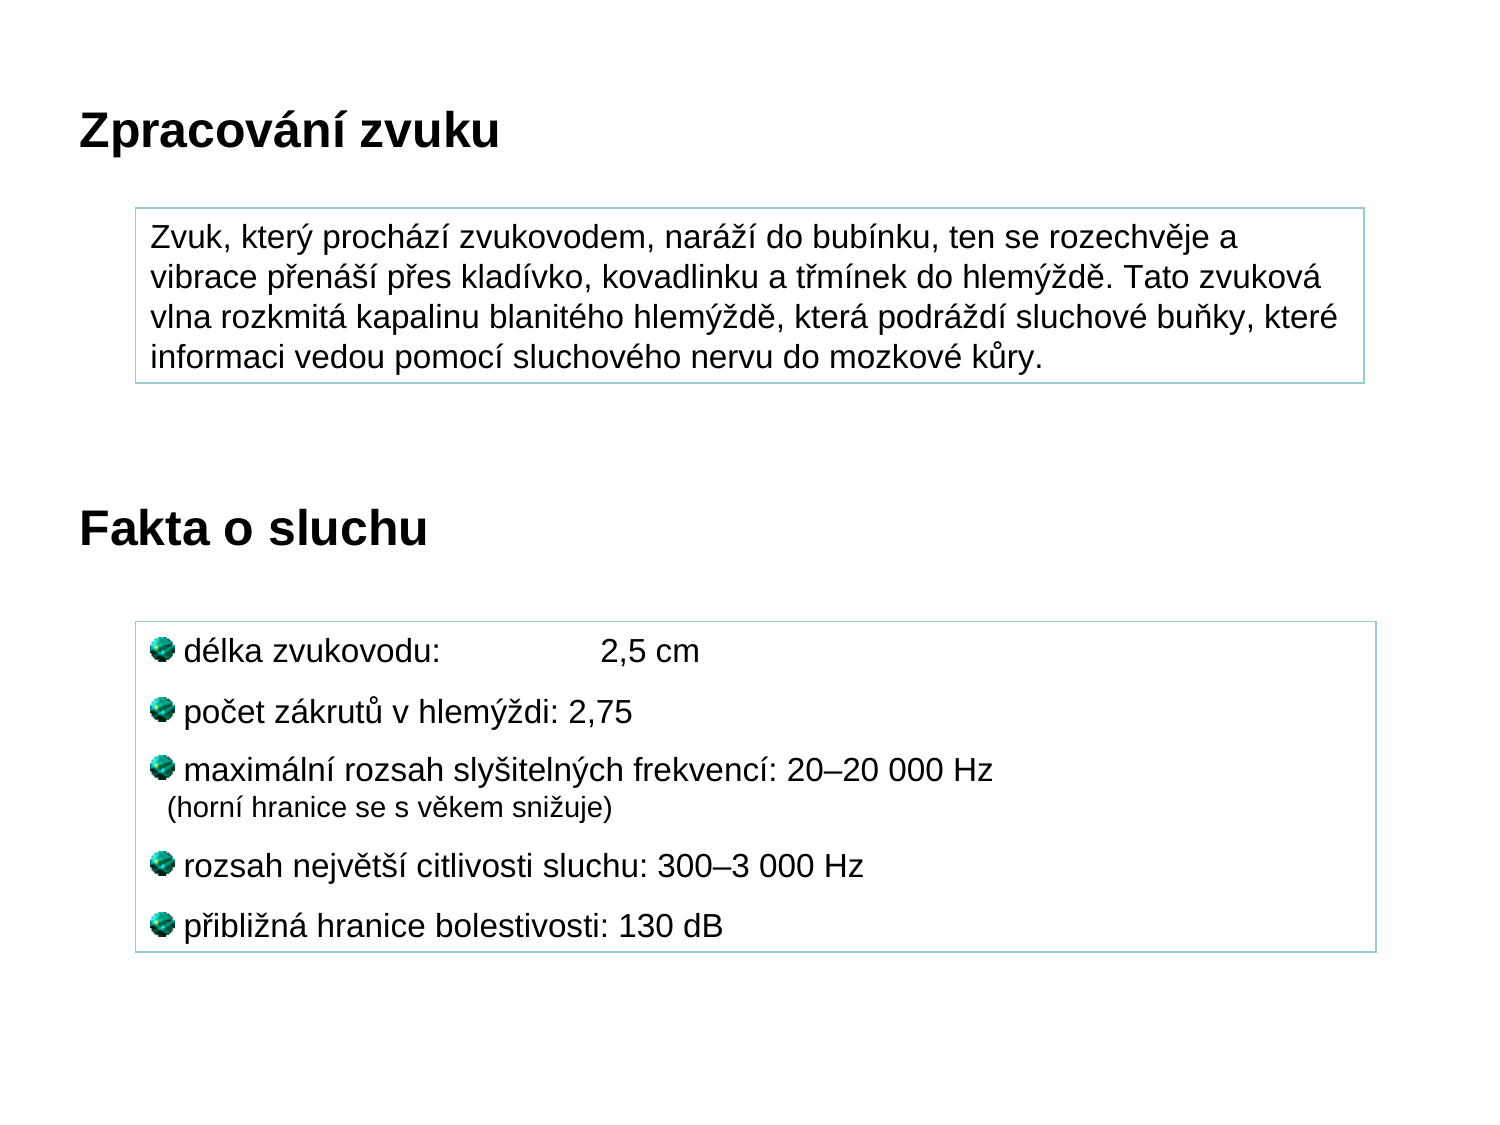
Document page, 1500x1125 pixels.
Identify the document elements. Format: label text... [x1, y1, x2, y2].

text_box délka zvukovodu: 2,5 cm počet zákrutů v hlemýždi: 2,75 maximální rozsah slyšitelných frekvencí: 20–20 000 Hz (horní hranice se s věkem snižuje) rozsah největší citlivosti sluchu: 300–3 000 Hz přibližná hranice bolestivosti: 130 dB [135, 621, 1377, 953]
picture [150, 755, 175, 780]
picture [150, 697, 175, 722]
text_box Fakta o sluchu [64, 487, 751, 563]
picture [150, 637, 175, 662]
text_box Zpracování zvuku [64, 90, 751, 166]
picture [150, 851, 175, 876]
picture [150, 912, 175, 937]
text_box Zvuk, který prochází zvukovodem, naráží do bubínku, ten se rozechvěje a vibrace přenáší přes kladívko, kovadlinku a třmínek do hlemýždě. Tato zvuková vlna rozkmitá kapalinu blanitého hlemýždě, která podráždí sluchové buňky, které informaci vedou pomocí sluchového nervu do mozkové kůry. [135, 207, 1365, 384]
